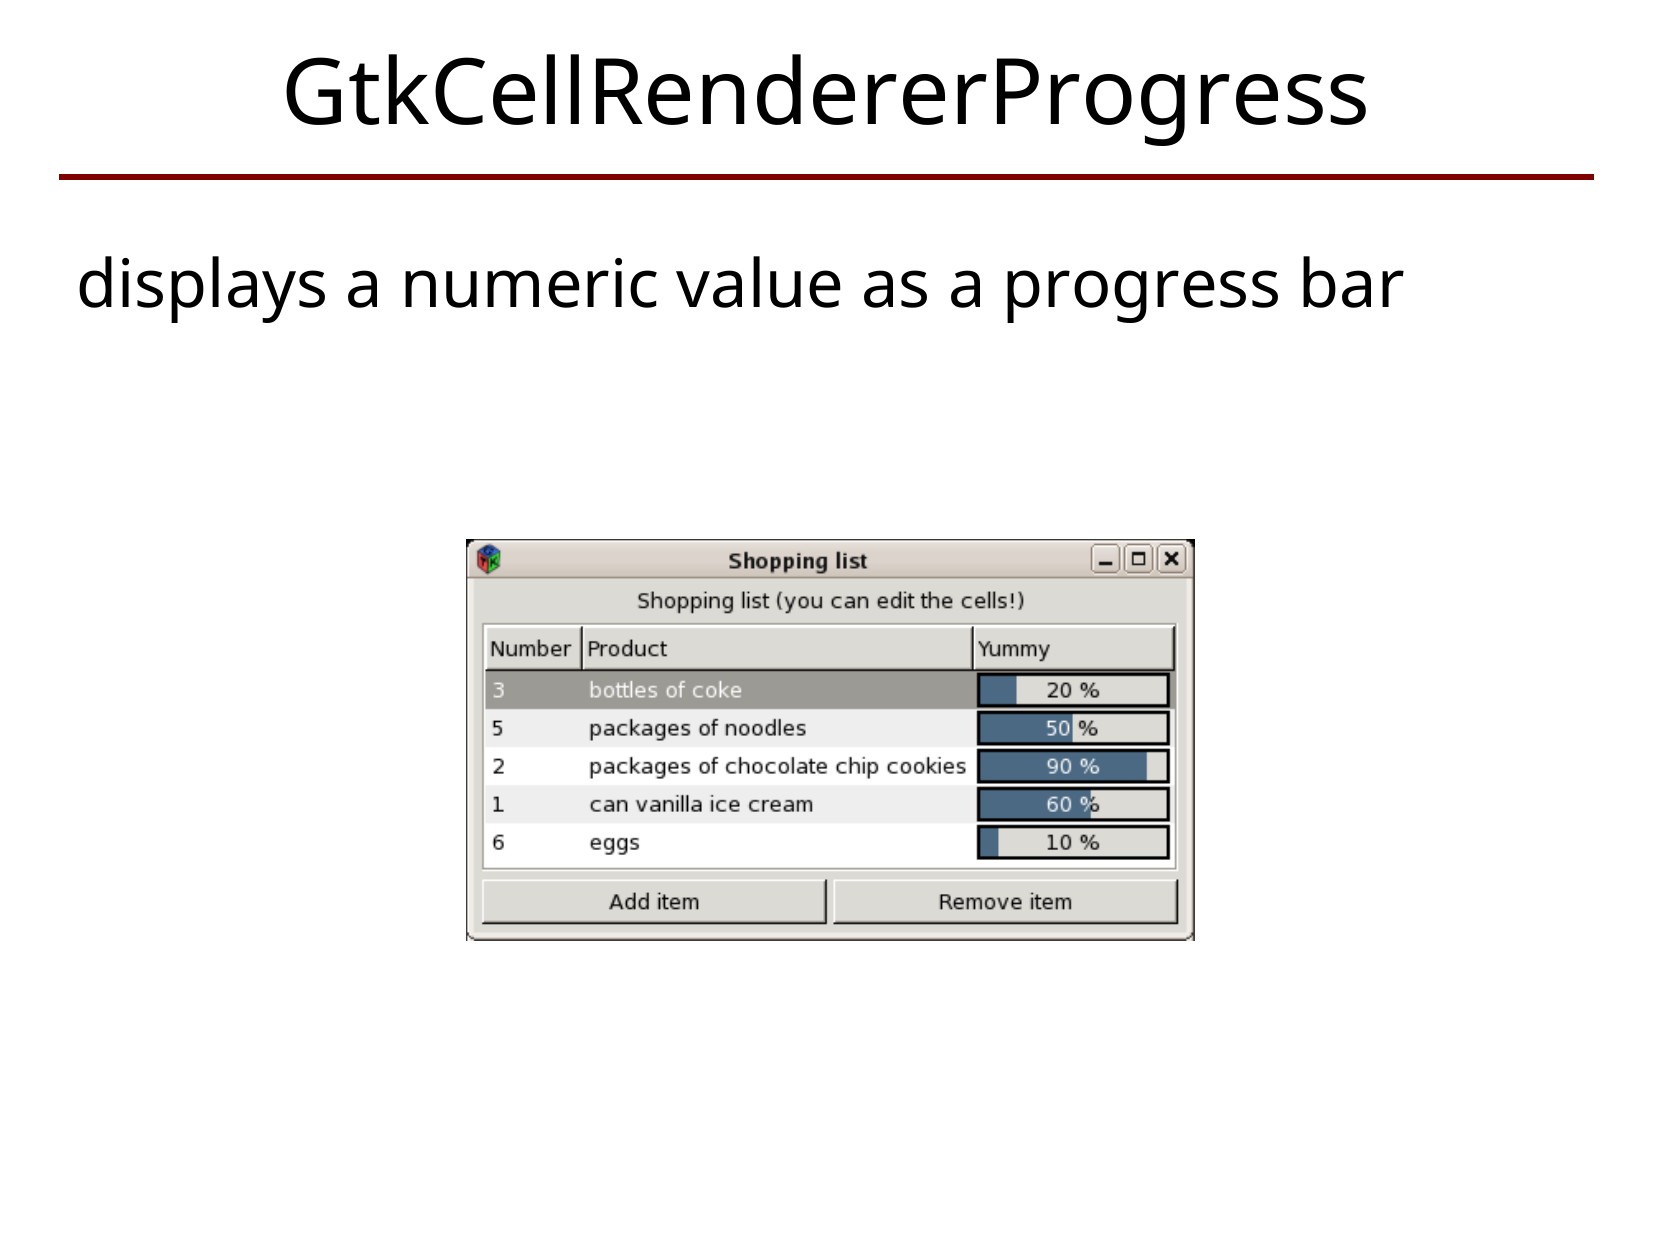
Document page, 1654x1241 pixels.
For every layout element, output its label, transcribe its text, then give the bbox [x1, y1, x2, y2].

picture [466, 539, 1195, 941]
list displays a numeric value as a progress bar [59, 236, 1595, 1182]
title GtkCellRendererProgress [59, 0, 1595, 178]
